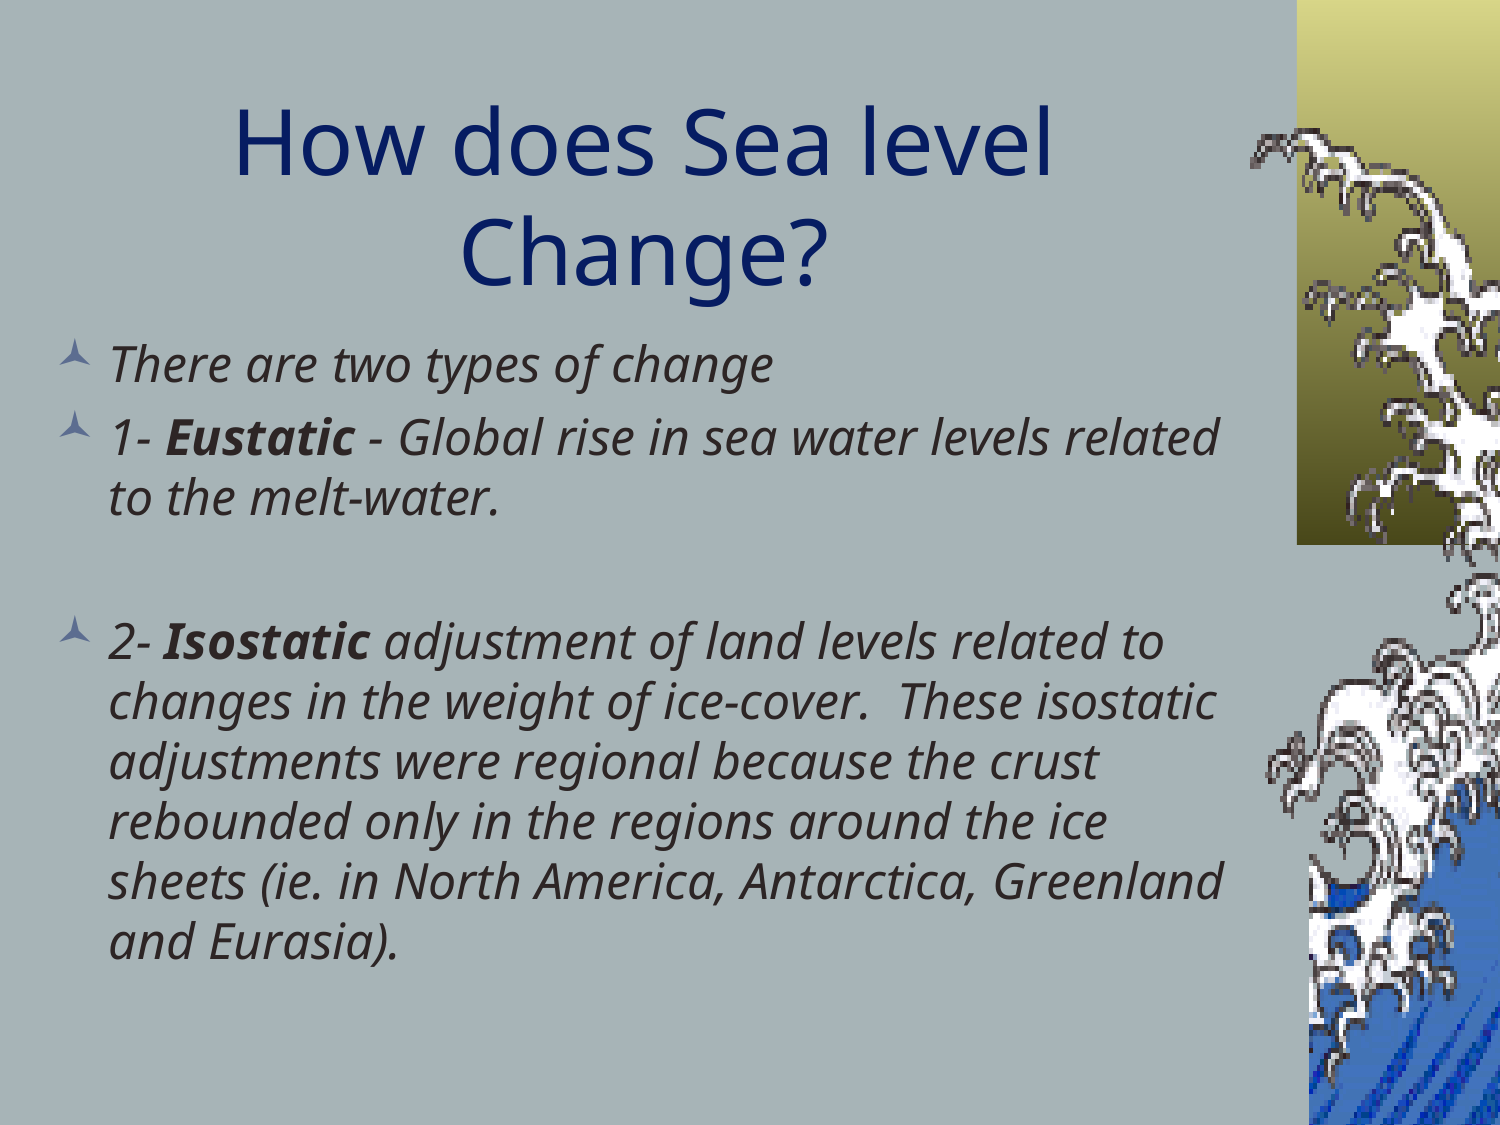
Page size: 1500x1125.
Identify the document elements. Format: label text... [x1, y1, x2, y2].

picture [1217, 76, 1500, 1125]
list [655, 324, 1250, 1001]
title How does Sea level Change? [37, 76, 1251, 312]
list There are two types of change 1- Eustatic - Global rise in sea water levels related to the melt-water. 2- Isostatic adjustment of land levels related to changes in the weight of ice-cover. These isostatic adjustments were regional because the crust rebounded only in the regions around the ice sheets (ie. in North America, Antarctica, Greenland and Eurasia). [37, 324, 1251, 1050]
